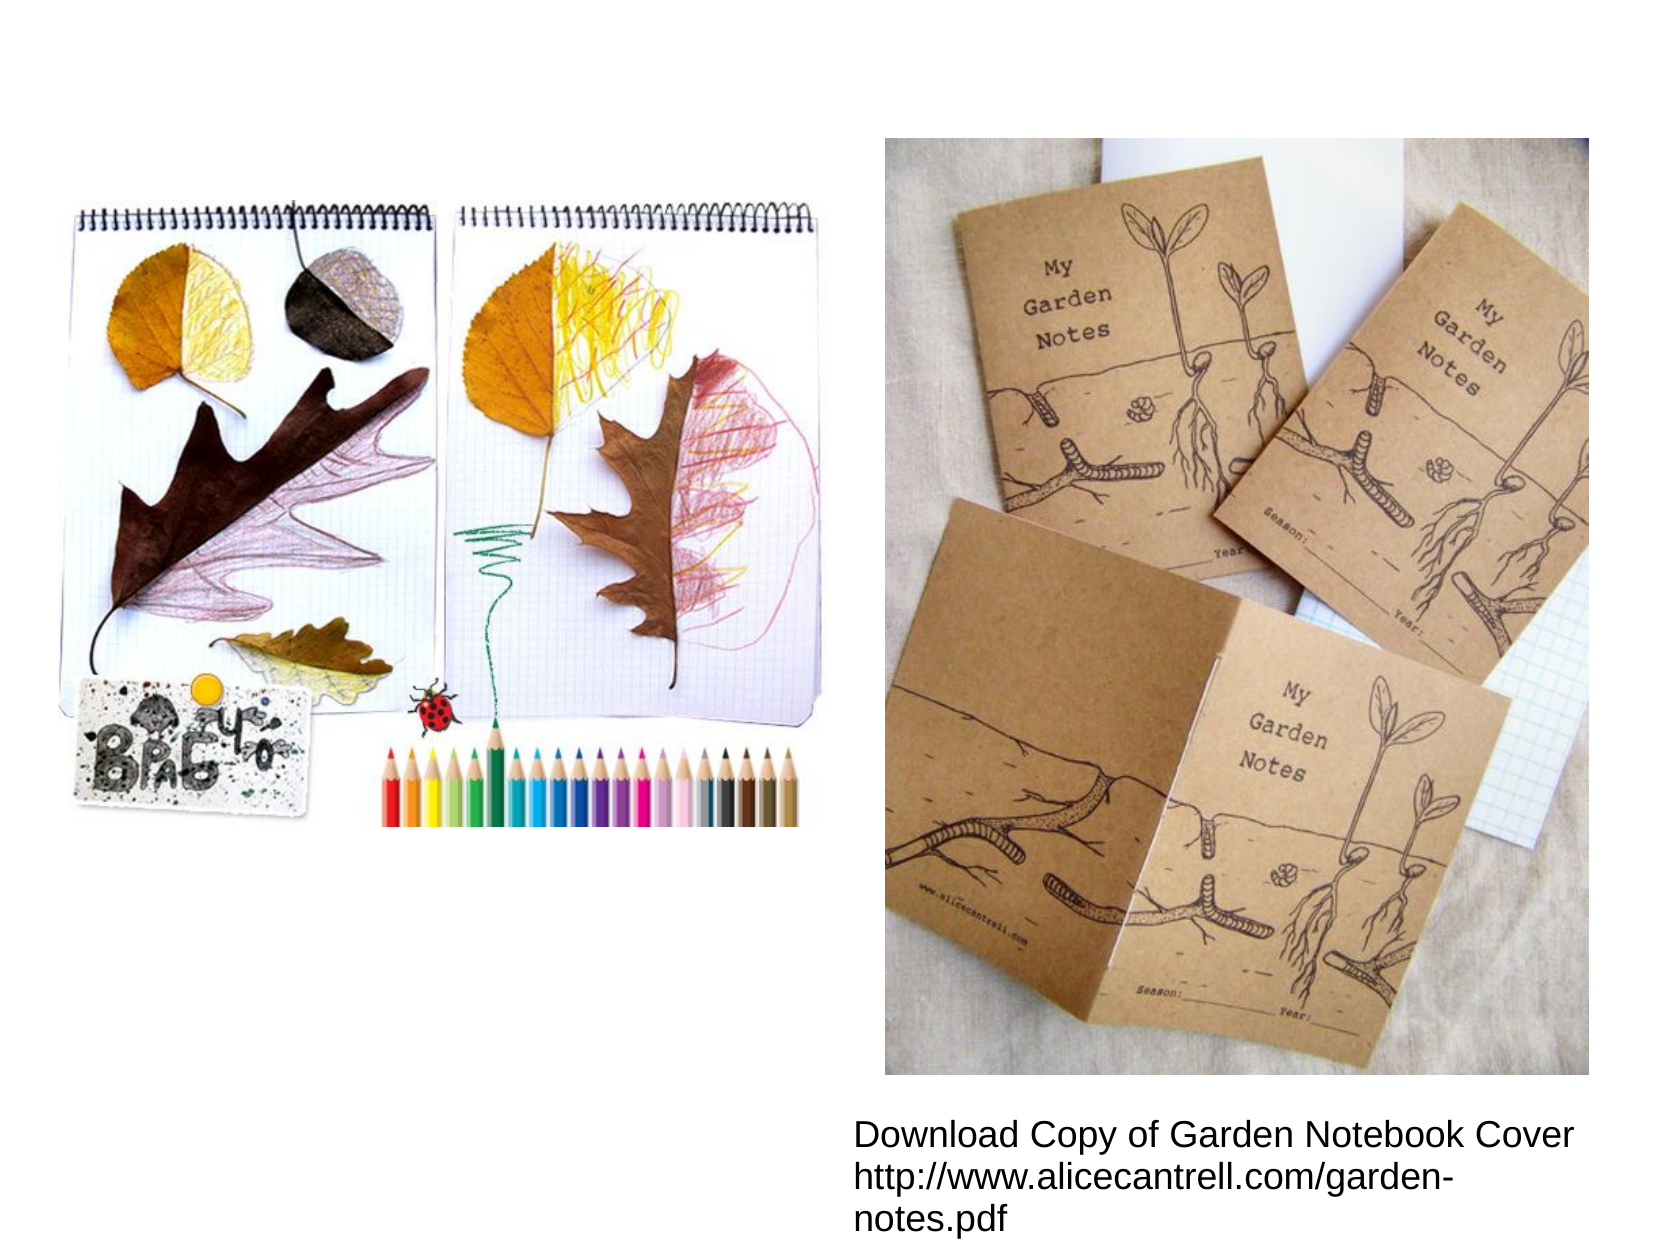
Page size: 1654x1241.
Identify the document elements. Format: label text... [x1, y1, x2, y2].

text_box Download Copy of Garden Notebook Cover http://www.alicecantrell.com/garden-notes.pdf [838, 1105, 1624, 1205]
picture [885, 138, 1589, 1075]
picture [58, 200, 827, 827]
